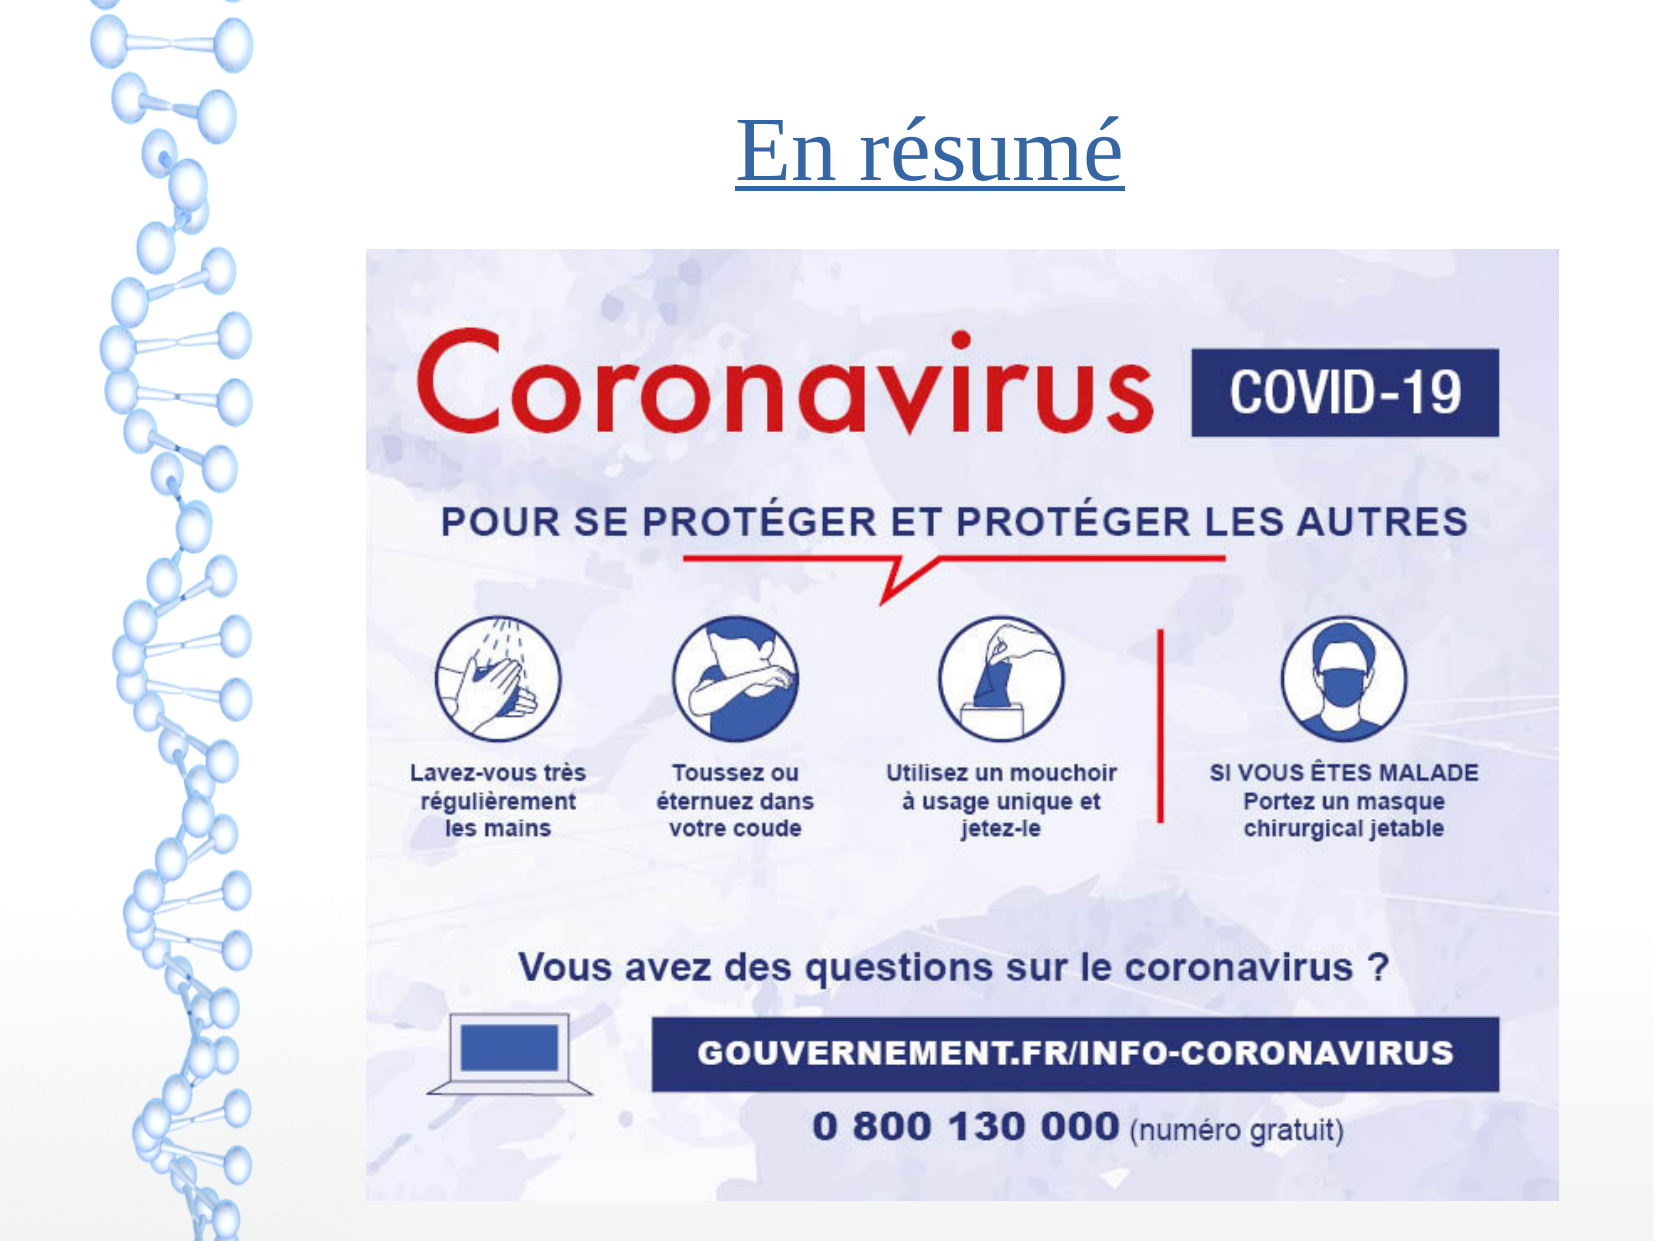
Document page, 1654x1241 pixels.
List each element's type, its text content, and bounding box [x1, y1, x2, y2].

picture [0, 0, 1654, 1241]
title En résumé [265, 47, 1595, 252]
